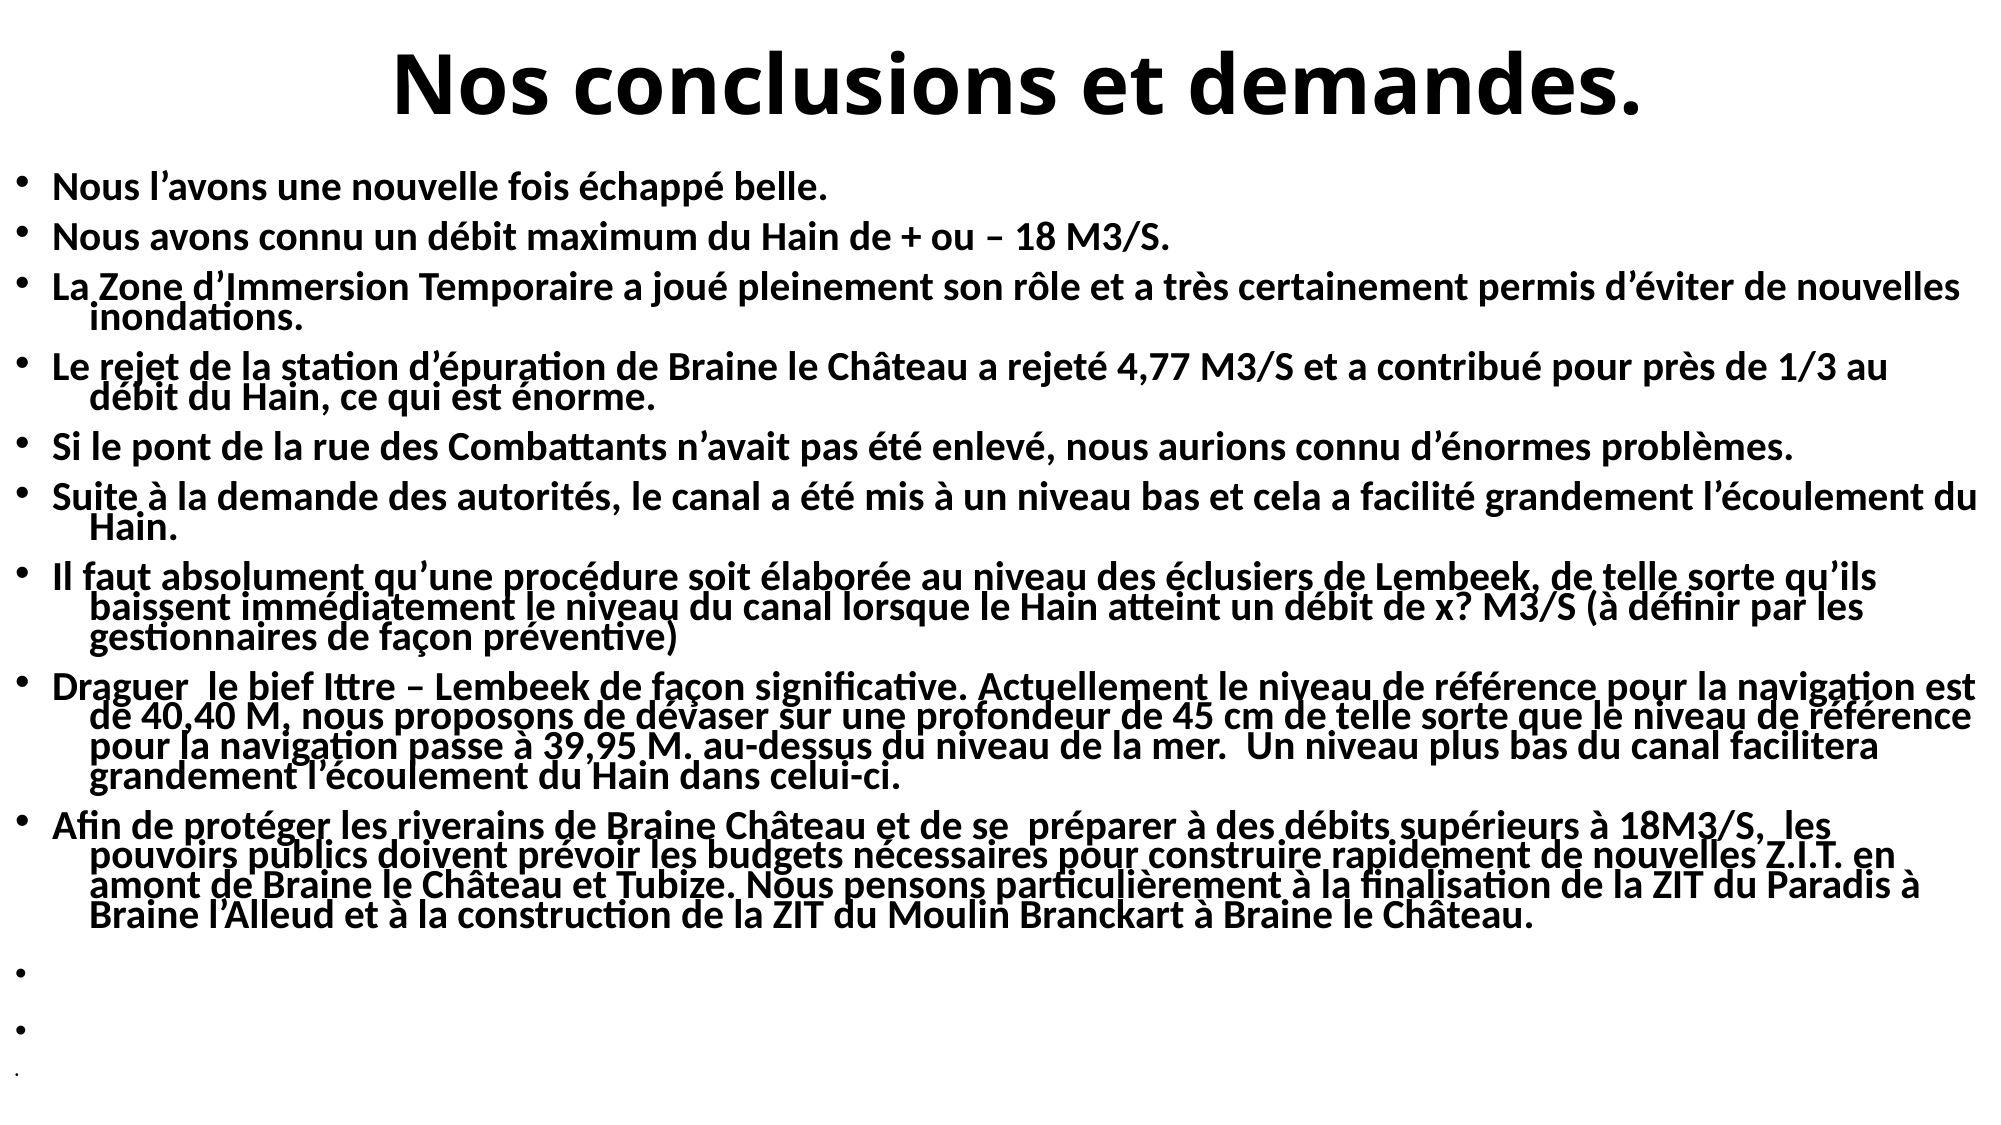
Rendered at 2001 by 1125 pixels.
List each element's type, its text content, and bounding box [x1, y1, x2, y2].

title Nos conclusions et demandes. [137, 0, 1863, 169]
list Nous l’avons une nouvelle fois échappé belle. Nous avons connu un débit maximum du Hain de + ou – 18 M3/S. La Zone d’Immersion Temporaire a joué pleinement son rôle et a très certainement permis d’éviter de nouvelles inondations. Le rejet de la station d’épuration de Braine le Château a rejeté 4,77 M3/S et a contribué pour près de 1/3 au débit du Hain, ce qui est énorme. Si le pont de la rue des Combattants n’avait pas été enlevé, nous aurions connu d’énormes problèmes. Suite à la demande des autorités, le canal a été mis à un niveau bas et cela a facilité grandement l’écoulement du Hain. Il faut absolument qu’une procédure soit élaborée au niveau des éclusiers de Lembeek, de telle sorte qu’ils baissent immédiatement le niveau du canal lorsque le Hain atteint un débit de x? M3/S (à définir par les gestionnaires de façon préventive) Draguer le bief Ittre – Lembeek de façon significative. Actuellement le niveau de référence pour la navigation est de 40,40 M, nous proposons de dévaser sur une profondeur de 45 cm de telle sorte que le niveau de référence pour la navigation passe à 39,95 M. au-dessus du niveau de la mer. Un niveau plus bas du canal facilitera grandement l’écoulement du Hain dans celui-ci. Afin de protéger les riverains de Braine Château et de se préparer à des débits supérieurs à 18M3/S, les pouvoirs publics doivent prévoir les budgets nécessaires pour construire rapidement de nouvelles Z.I.T. en amont de Braine le Château et Tubize. Nous pensons particulièrement à la finalisation de la ZIT du Paradis à Braine l’Alleud et à la construction de la ZIT du Moulin Branckart à Braine le Château. [0, 169, 2000, 1125]
